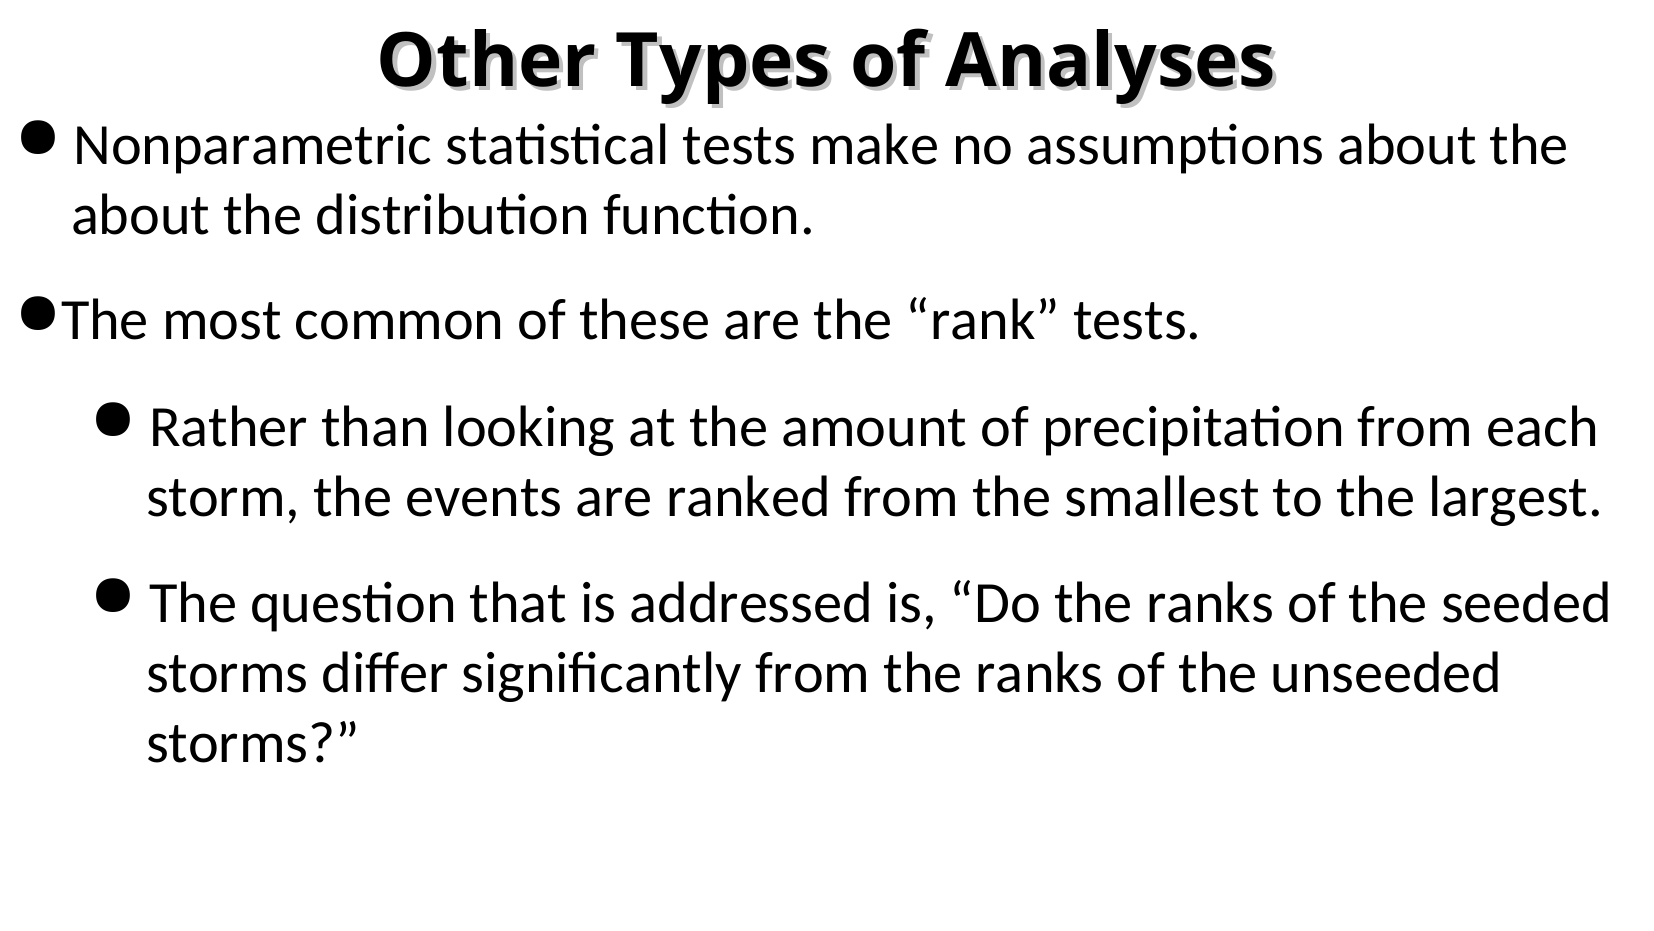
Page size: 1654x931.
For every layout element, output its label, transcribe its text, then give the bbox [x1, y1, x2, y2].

text_box Nonparametric statistical tests make no assumptions about the about the distribution function. The most common of these are the “rank” tests. Rather than looking at the amount of precipitation from each storm, the events are ranked from the smallest to the largest. The question that is addressed is, “Do the ranks of the seeded storms differ significantly from the ranks of the unseeded storms?” [0, 2, 1651, 863]
